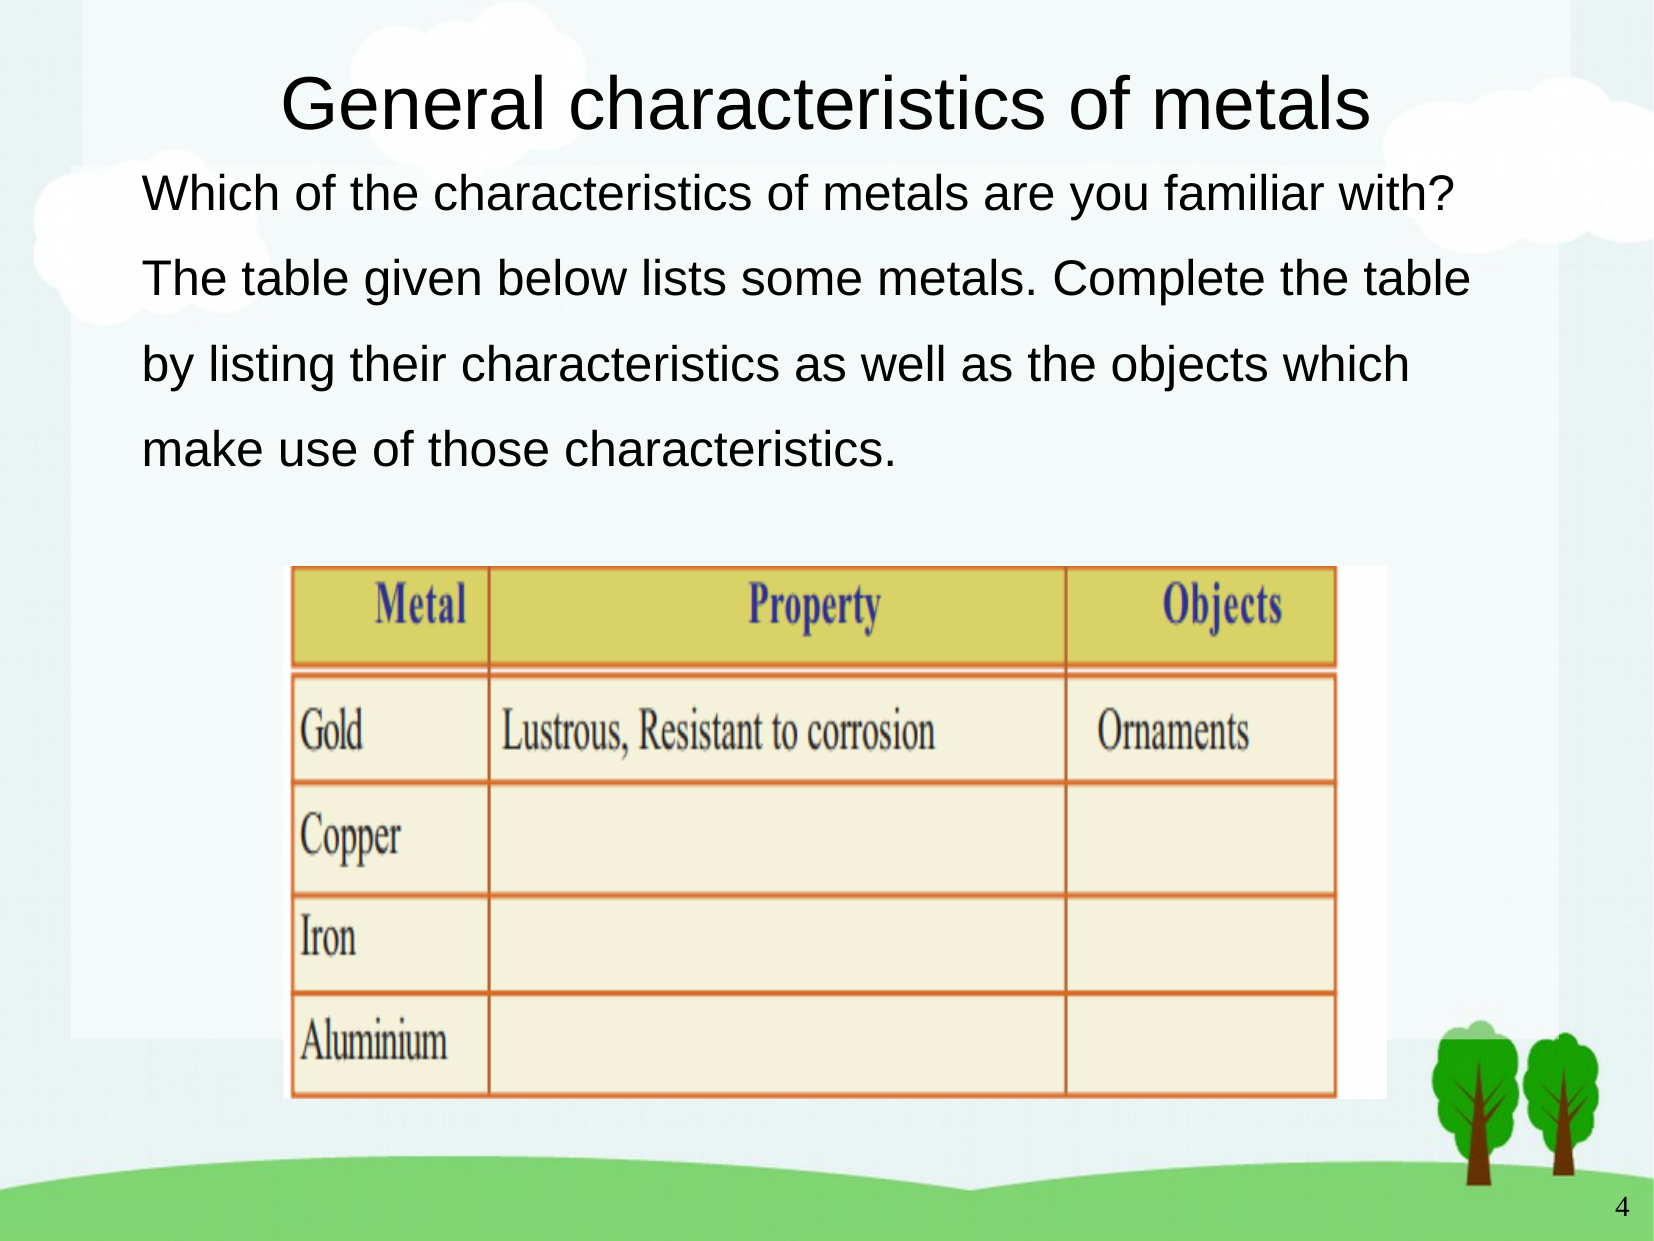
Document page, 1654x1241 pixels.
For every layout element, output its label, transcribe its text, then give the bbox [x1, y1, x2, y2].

picture [0, 0, 1654, 1241]
title General characteristics of metals [82, 0, 1571, 208]
list Which of the characteristics of metals are you familiar with? The table given below lists some metals. Complete the table by listing their characteristics as well as the objects which make use of those characteristics. [70, 165, 1559, 1040]
